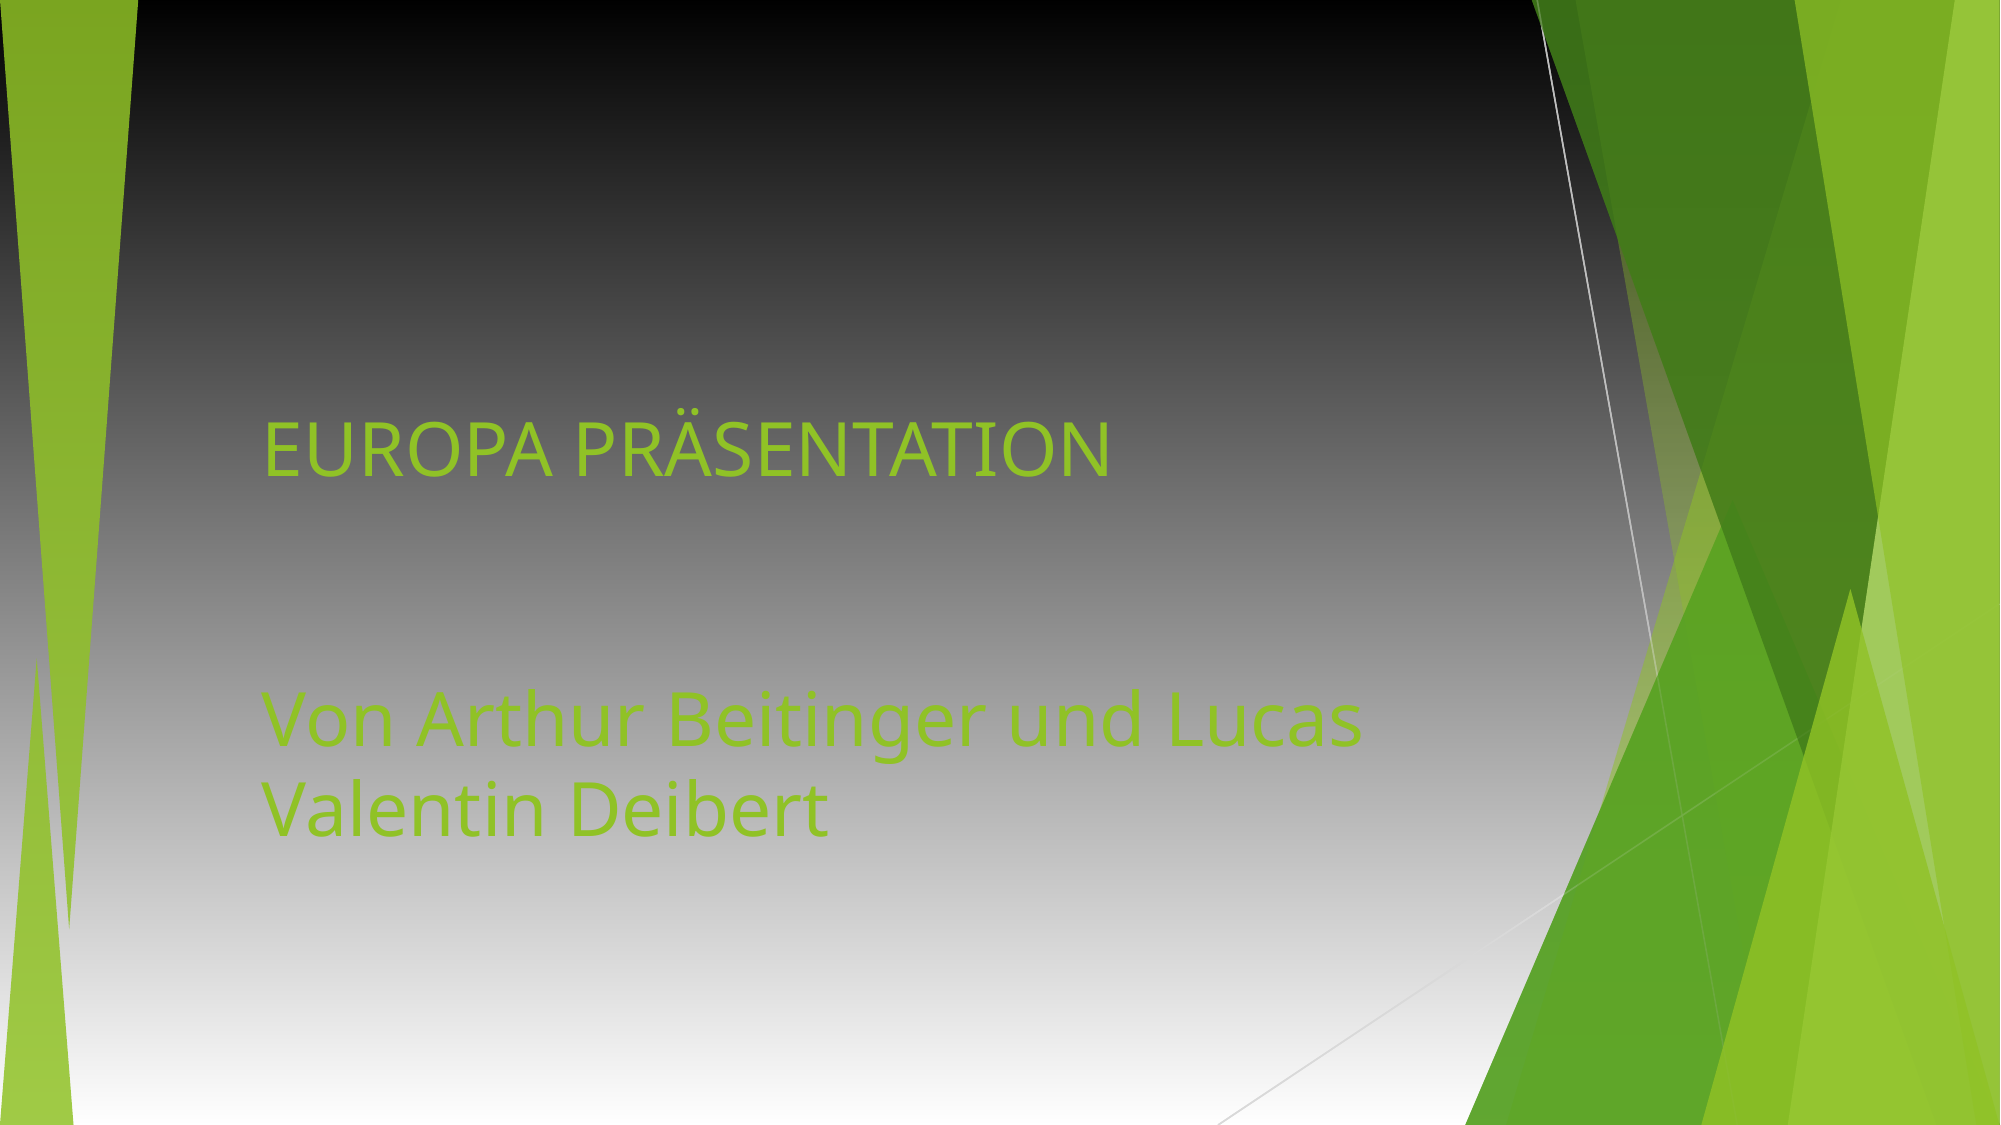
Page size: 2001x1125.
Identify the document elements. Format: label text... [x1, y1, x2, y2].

title EUROPA PRÄSENTATION [247, 394, 1522, 664]
subtitle Von Arthur Beitinger und Lucas Valentin Deibert [247, 664, 1522, 845]
